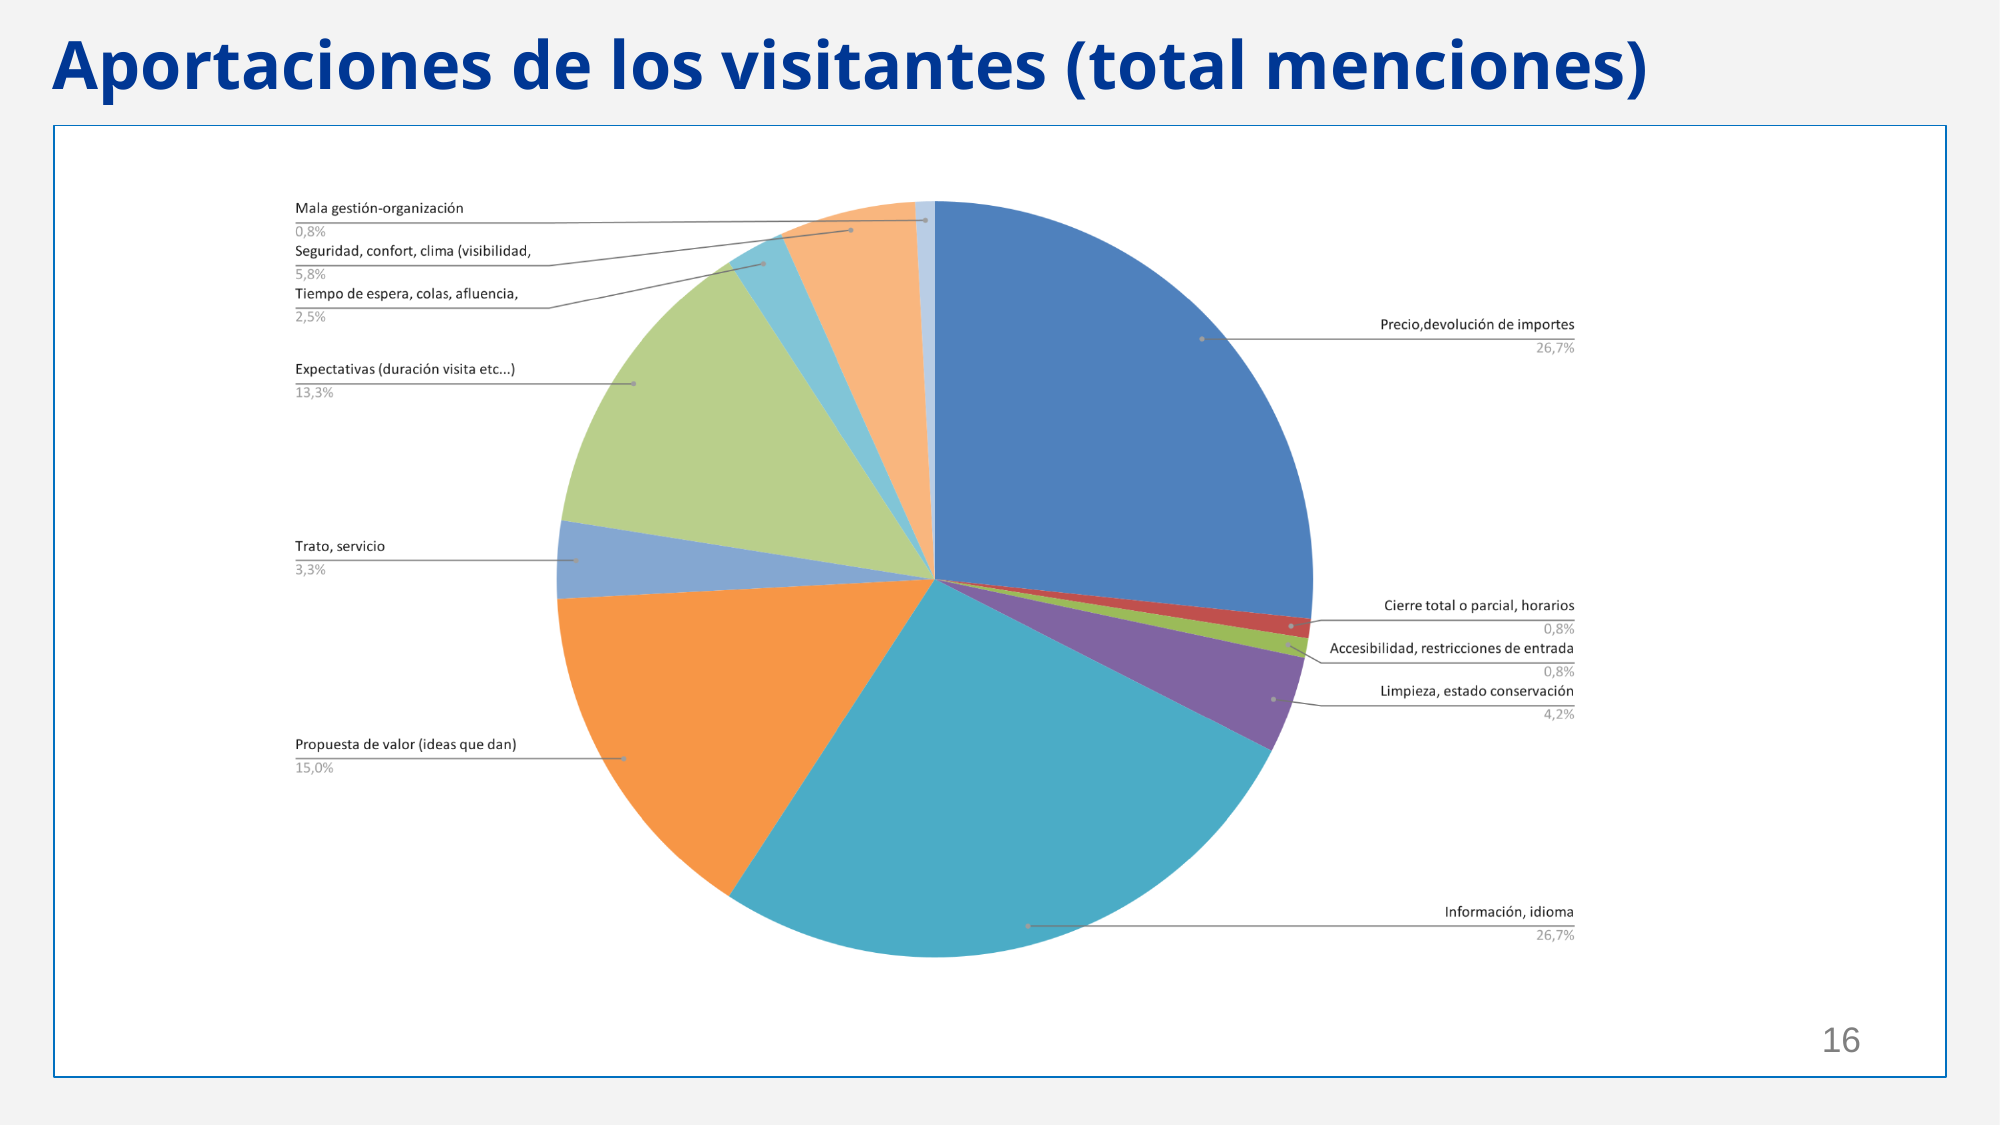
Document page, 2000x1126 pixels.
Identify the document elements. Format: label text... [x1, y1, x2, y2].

text_box Aportaciones de los visitantes (total menciones) [52, 0, 1945, 126]
picture [253, 159, 1616, 999]
text_box [53, 125, 1946, 1078]
slide_number <number> [1412, 1008, 1880, 1069]
